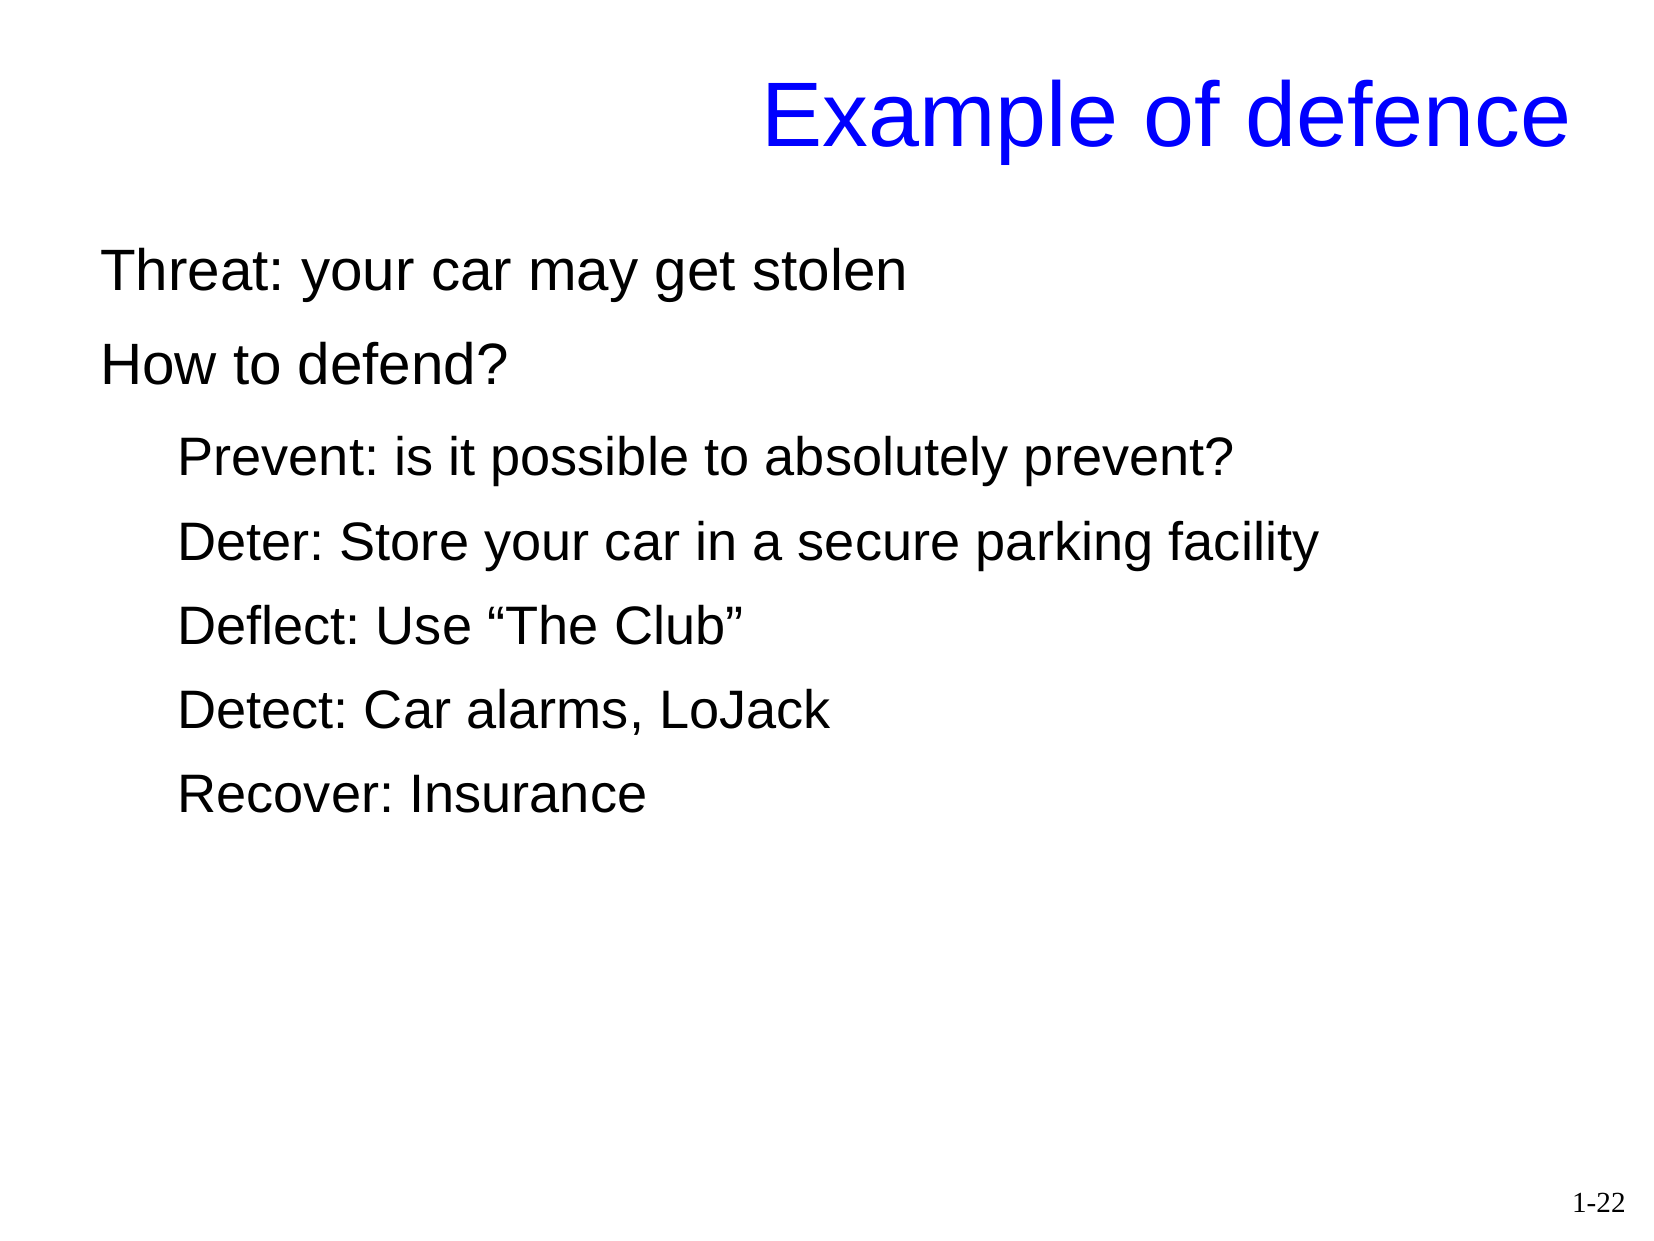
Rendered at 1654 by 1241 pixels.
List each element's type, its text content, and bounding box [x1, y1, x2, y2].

list Threat: your car may get stolen How to defend? Prevent: is it possible to absolutely prevent? Deter: Store your car in a secure parking facility Deflect: Use “The Club” Detect: Car alarms, LoJack Recover: Insurance [82, 237, 1571, 1156]
title Example of defence [84, 18, 1573, 211]
